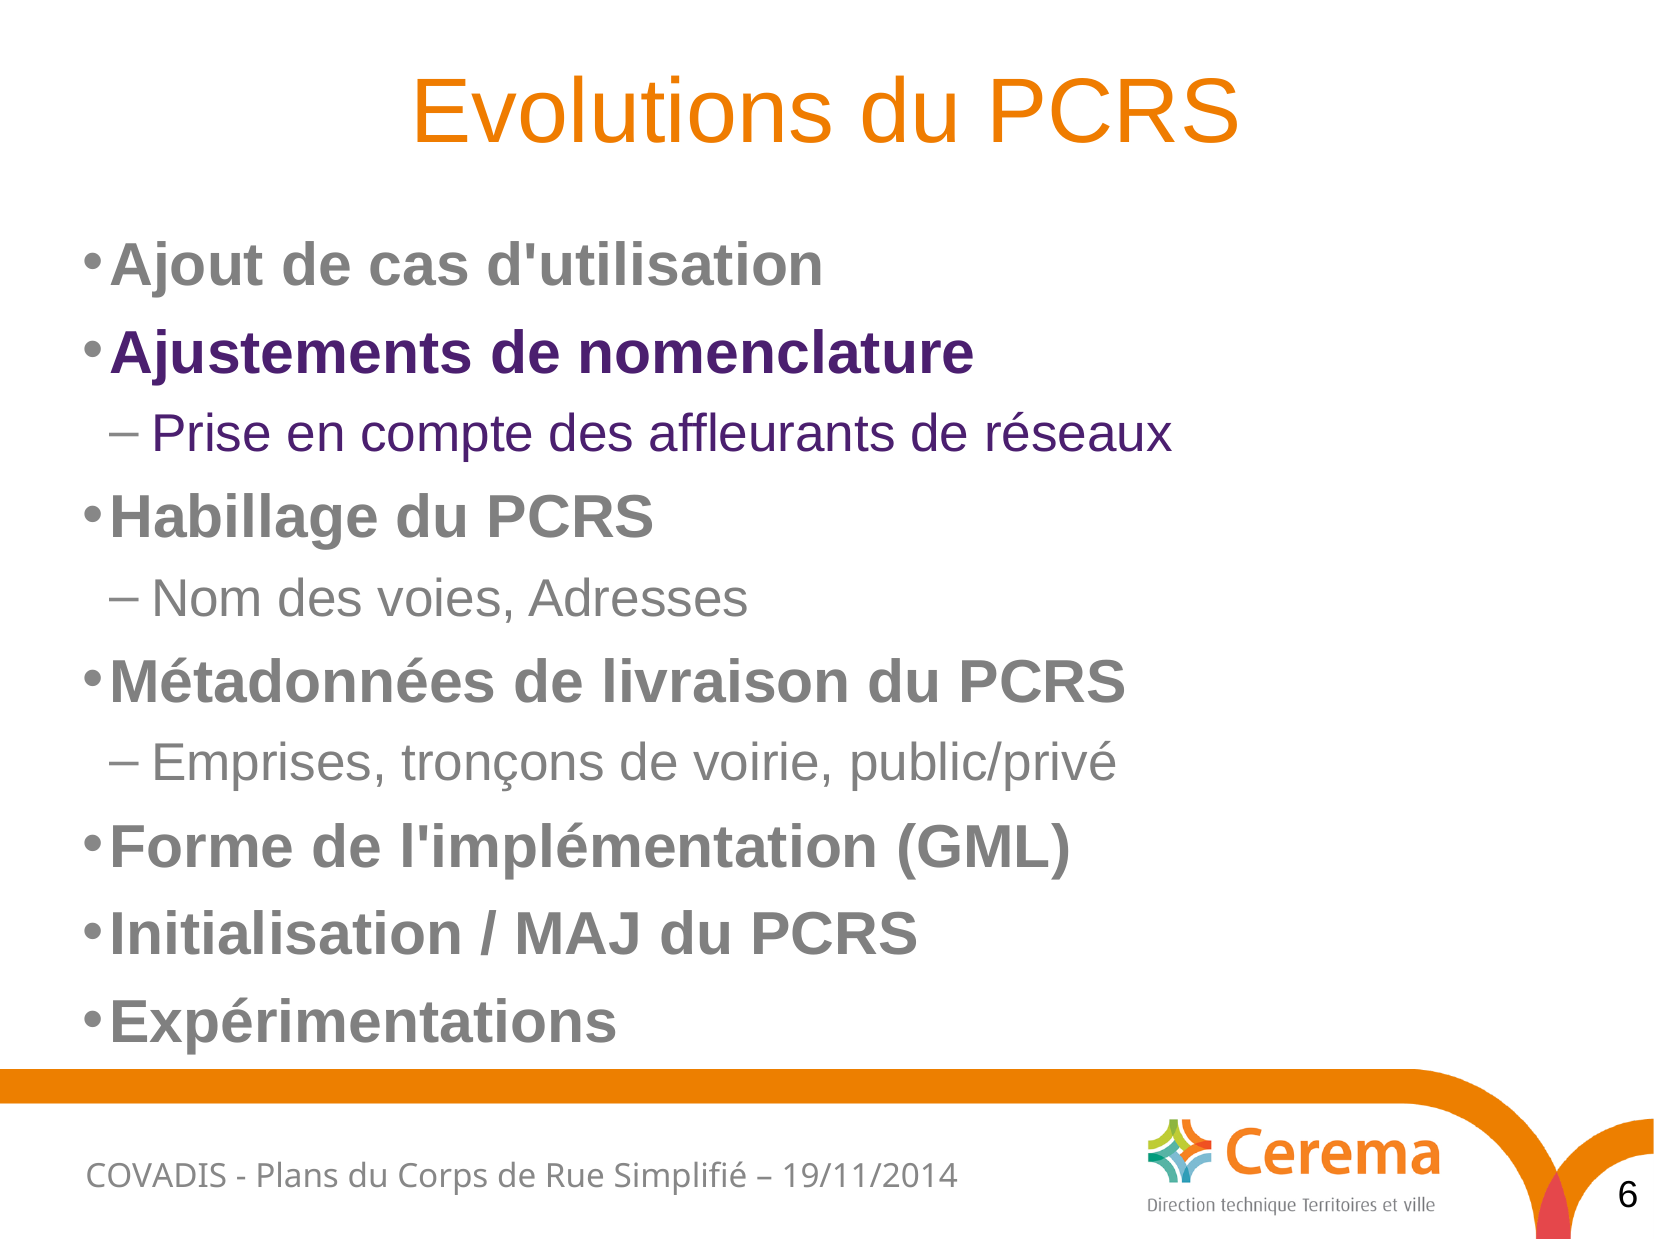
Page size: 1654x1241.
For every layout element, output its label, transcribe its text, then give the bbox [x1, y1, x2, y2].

list Ajout de cas d'utilisation Ajustements de nomenclature Prise en compte des affleurants de réseaux Habillage du PCRS Nom des voies, Adresses Métadonnées de livraison du PCRS Emprises, tronçons de voirie, public/privé Forme de l'implémentation (GML) Initialisation / MAJ du PCRS Expérimentations [82, 224, 1538, 1063]
picture [0, 1069, 1654, 1239]
title Evolutions du PCRS [82, 2, 1571, 210]
